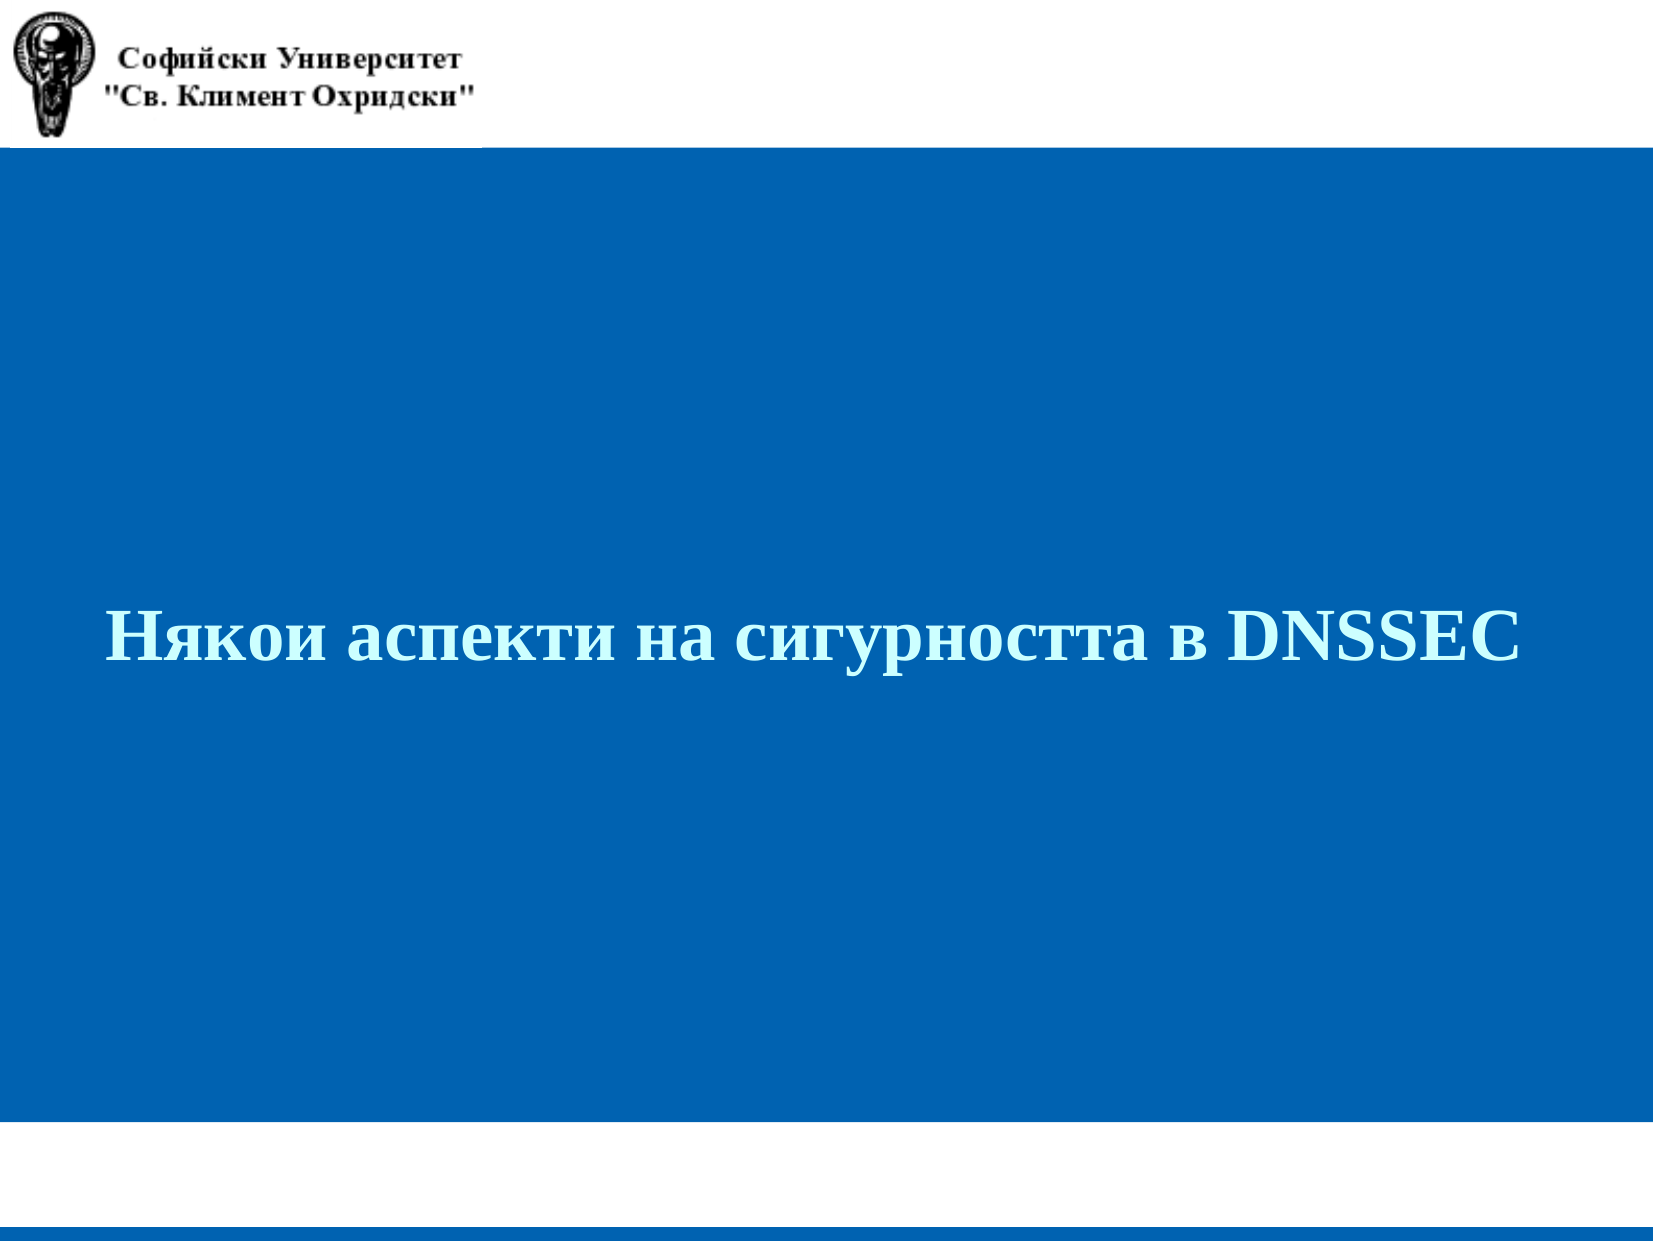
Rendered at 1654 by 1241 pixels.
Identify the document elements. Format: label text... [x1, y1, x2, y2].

picture [10, 0, 482, 148]
text_box Някои аспекти на сигурността в DNSSEC [0, 147, 1653, 1123]
